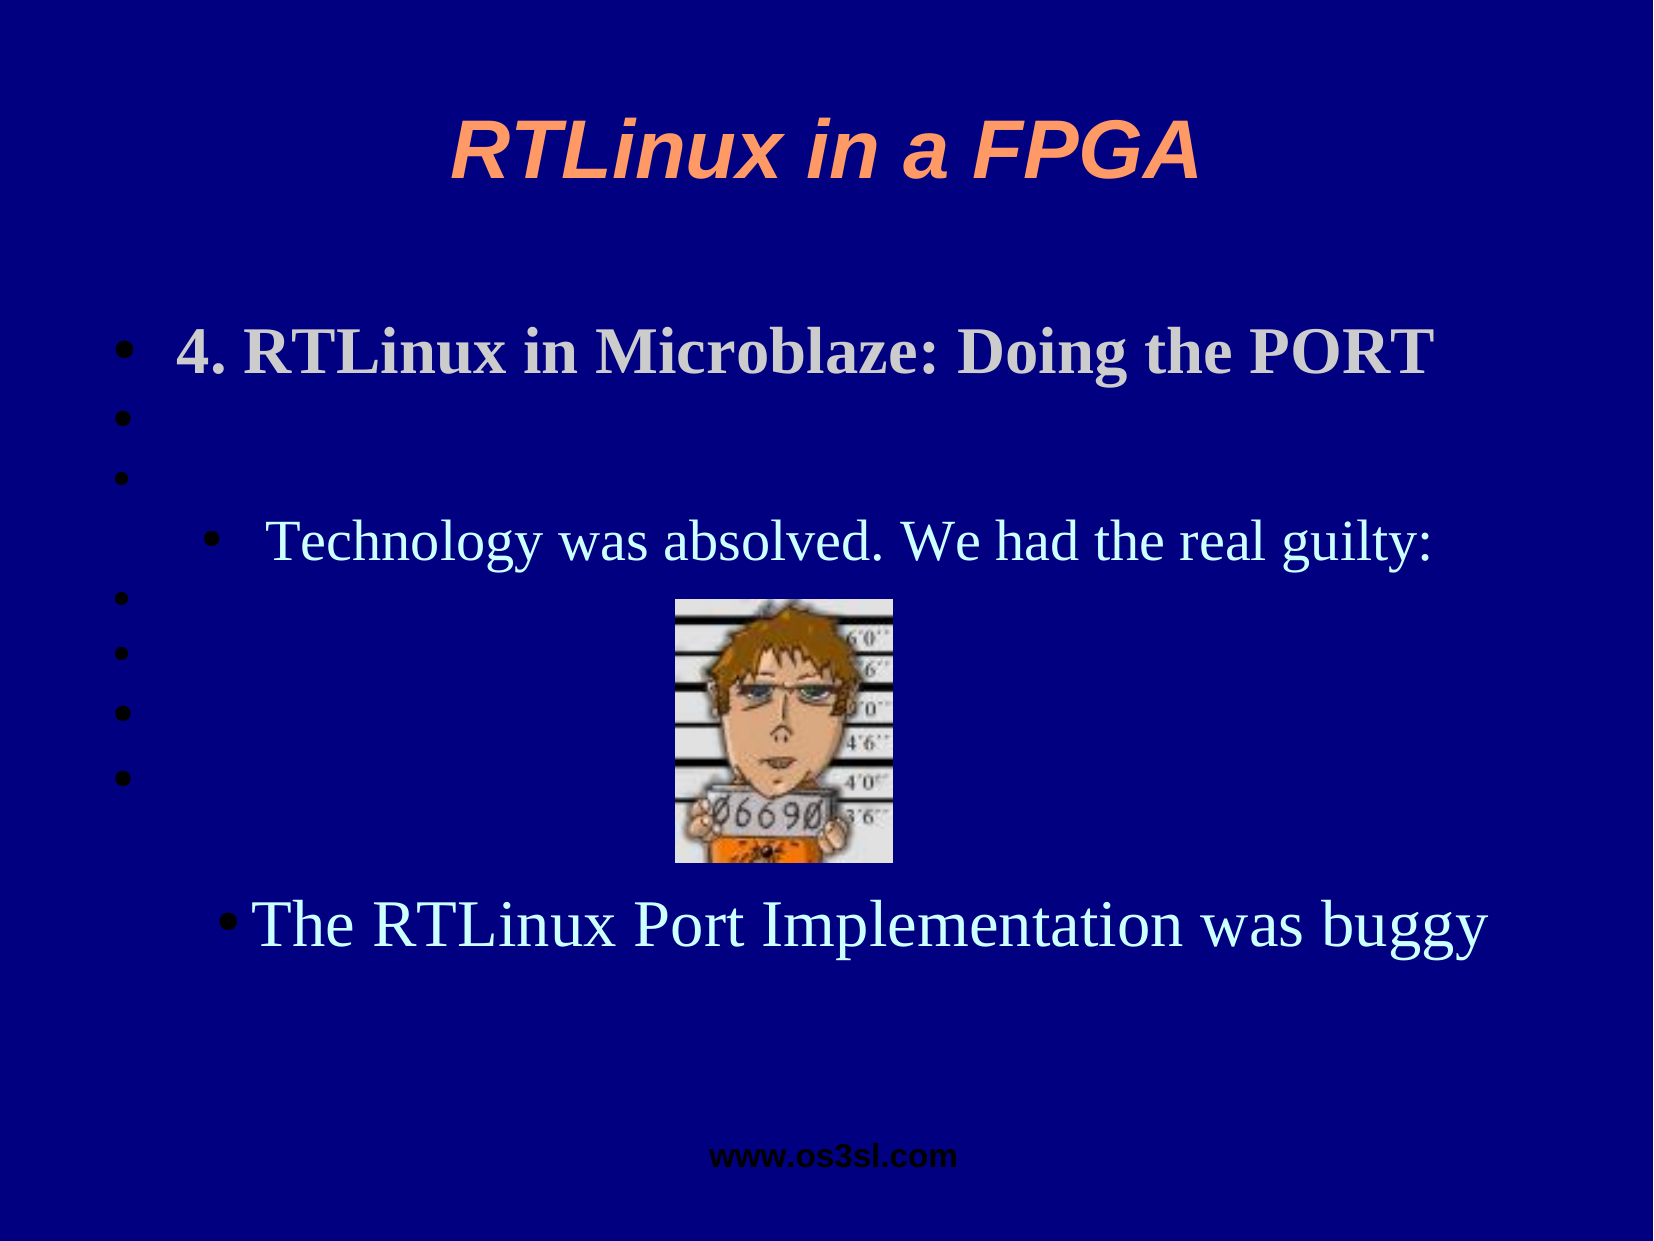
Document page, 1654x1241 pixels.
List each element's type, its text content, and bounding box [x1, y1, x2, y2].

picture [675, 599, 893, 863]
subtitle 4. RTLinux in Microblaze: Doing the PORT Technology was absolved. We had the real guilty: The RTLinux Port Implementation was buggy [98, 149, 1538, 1126]
title RTLinux in a FPGA [121, 46, 1534, 149]
text_box www.os3sl.com [709, 1137, 959, 1199]
